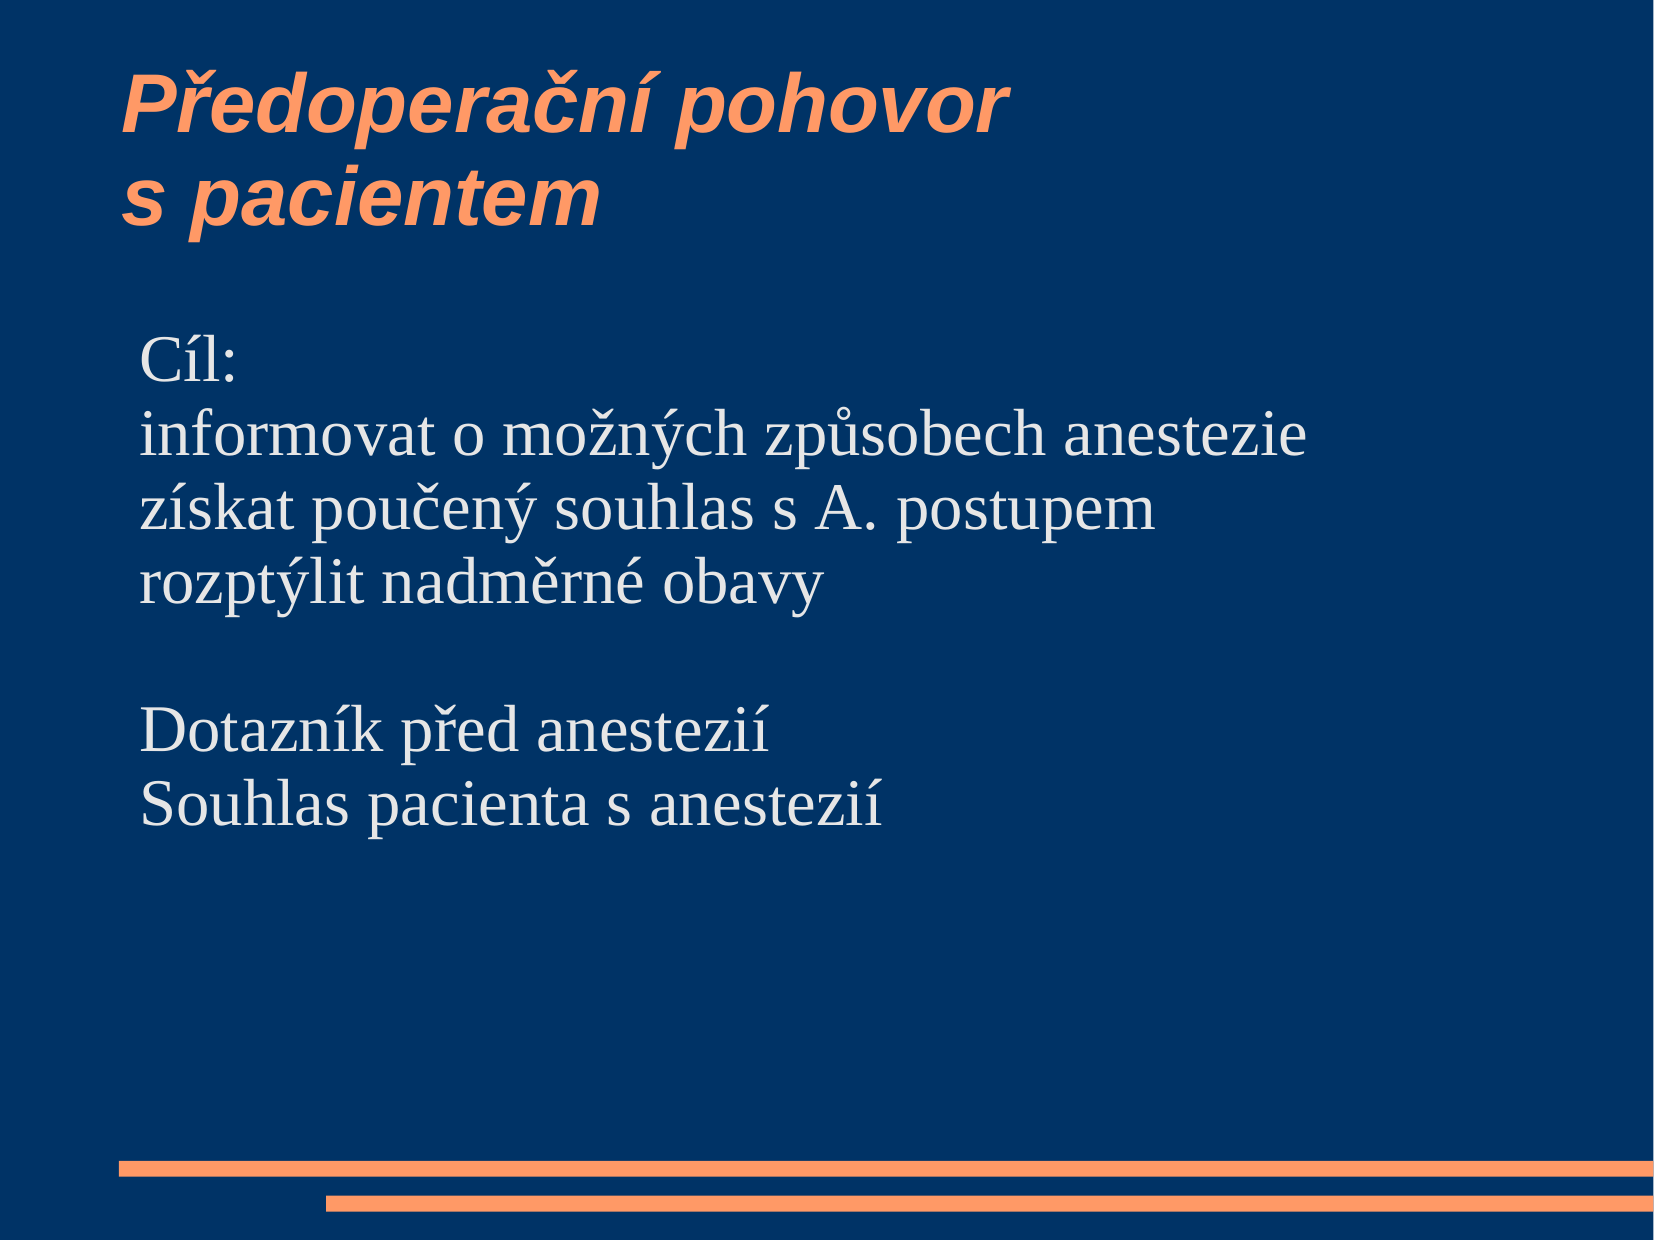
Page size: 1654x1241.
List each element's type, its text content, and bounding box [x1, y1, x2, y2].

title Předoperační pohovor s pacientem [121, 46, 1534, 254]
list Cíl: informovat o možných způsobech anestezie získat poučený souhlas s A. postupem rozptýlit nadměrné obavy Dotazník před anestezií Souhlas pacienta s anestezií [121, 322, 1561, 1132]
